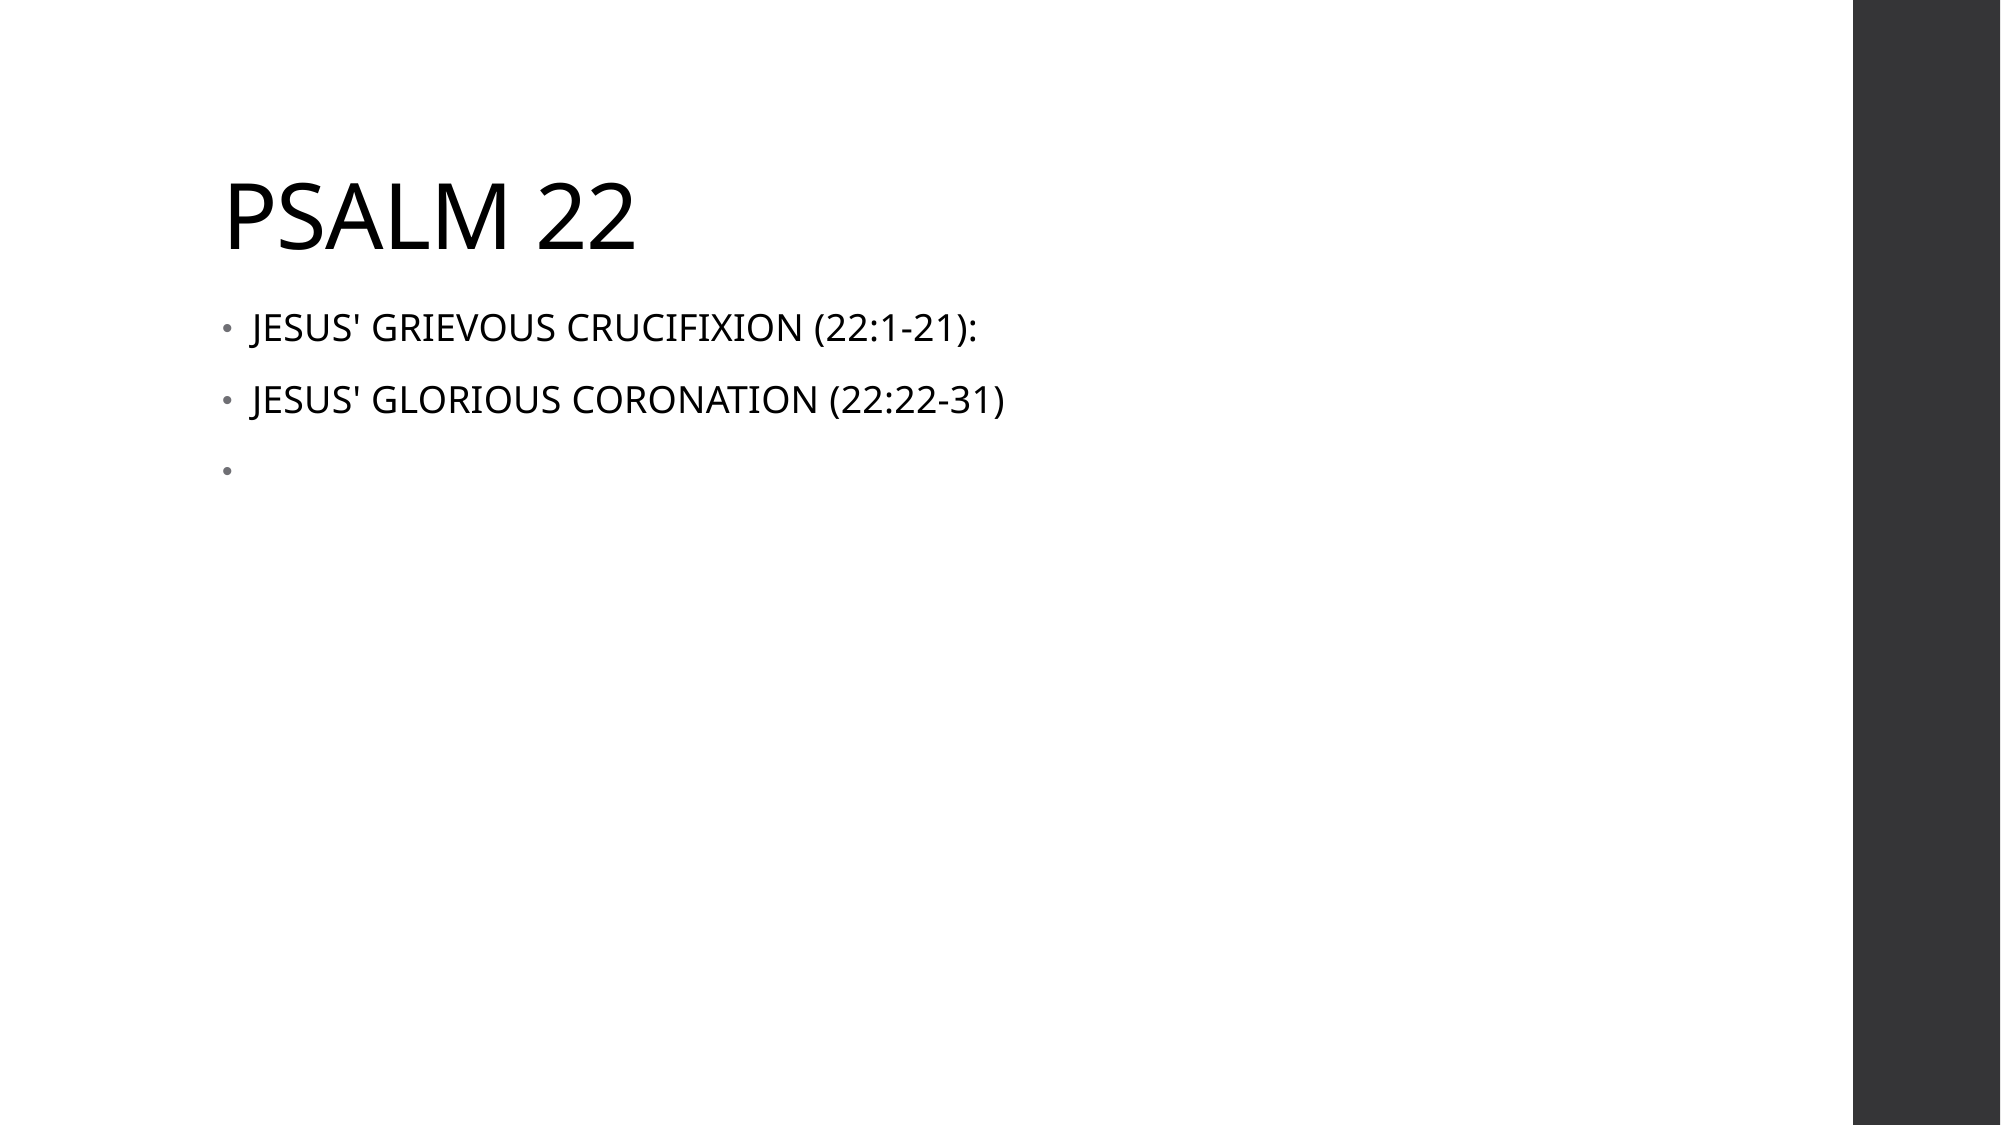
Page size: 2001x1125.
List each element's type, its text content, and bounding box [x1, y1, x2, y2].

list JESUS' GRIEVOUS CRUCIFIXION (22:1-21): JESUS' GLORIOUS CORONATION (22:22-31) [206, 299, 1617, 1014]
title PSALM 22 [206, 60, 1797, 278]
